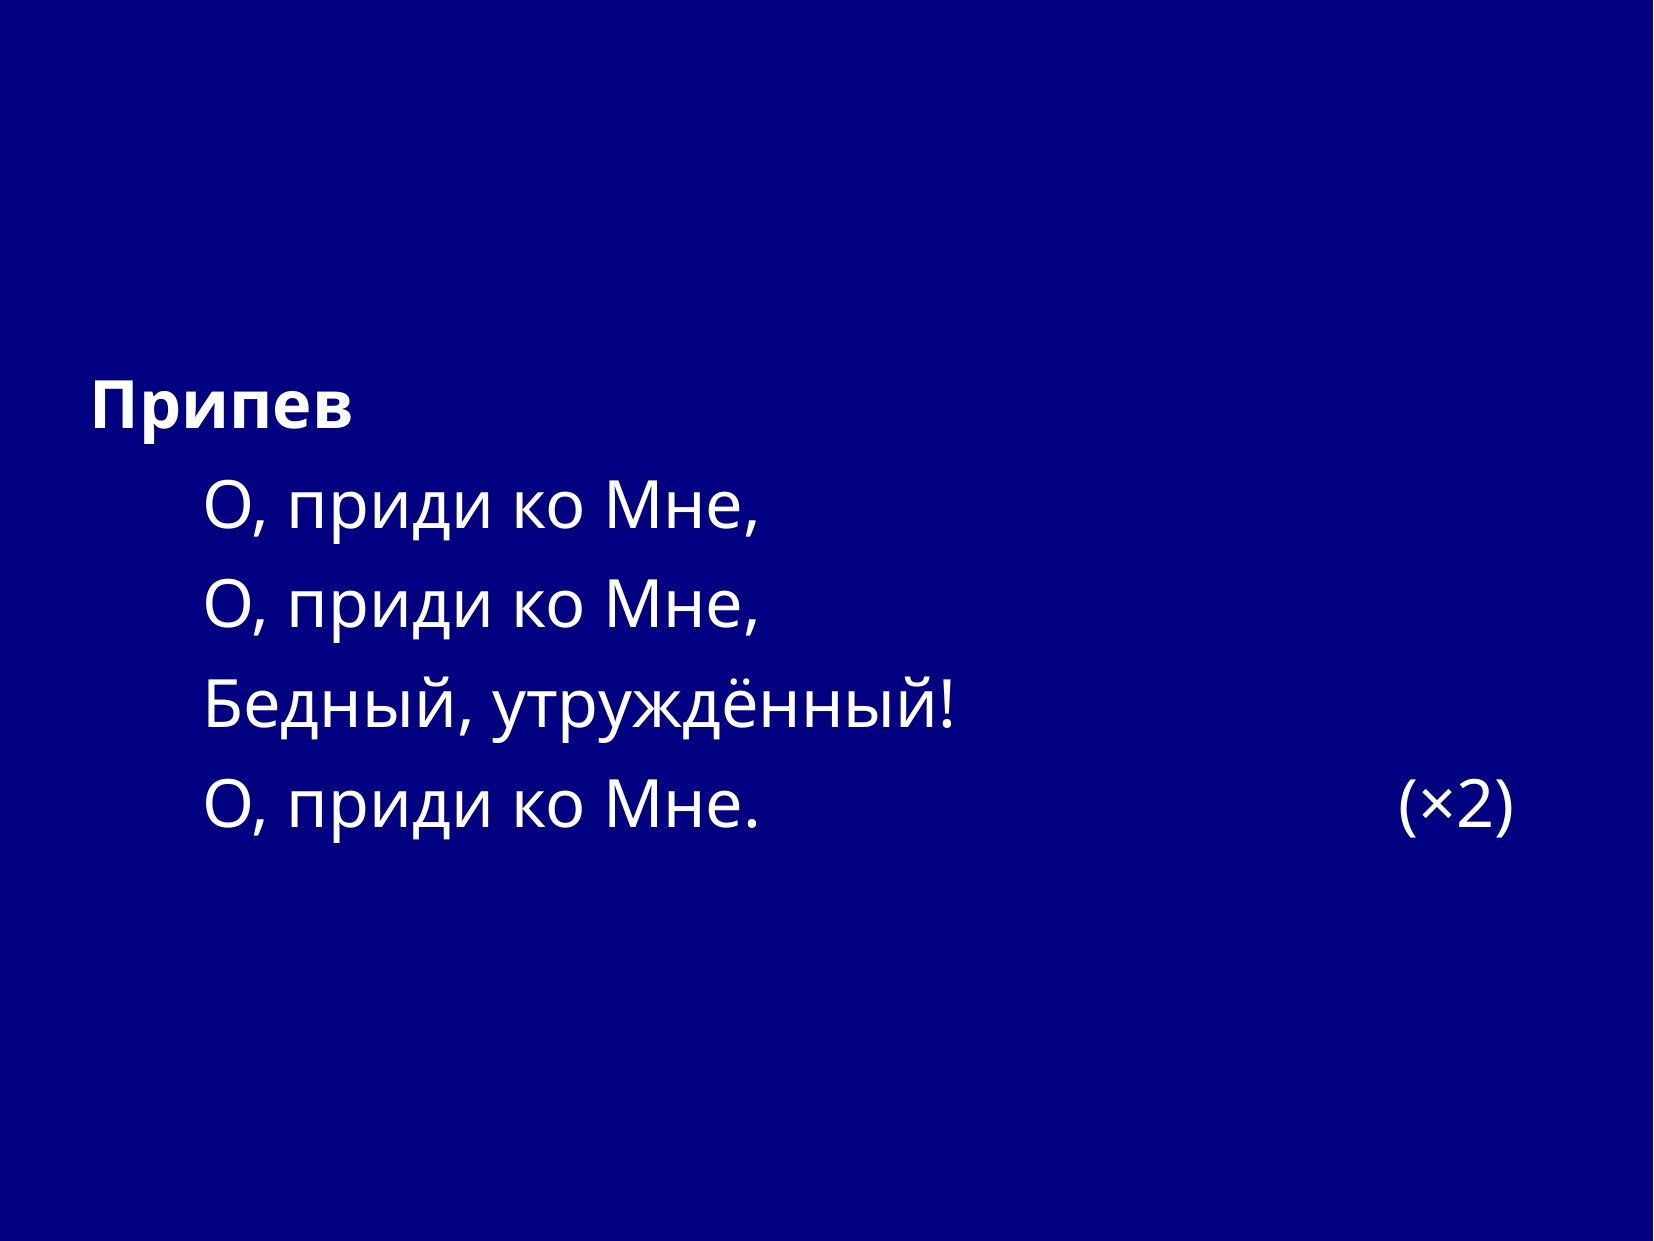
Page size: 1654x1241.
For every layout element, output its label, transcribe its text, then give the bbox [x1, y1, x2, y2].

text_box Припев О, приди ко Мне, О, приди ко Мне, Бедный, утруждённый! О, приди ко Мне. (×2) [75, 150, 1576, 1163]
